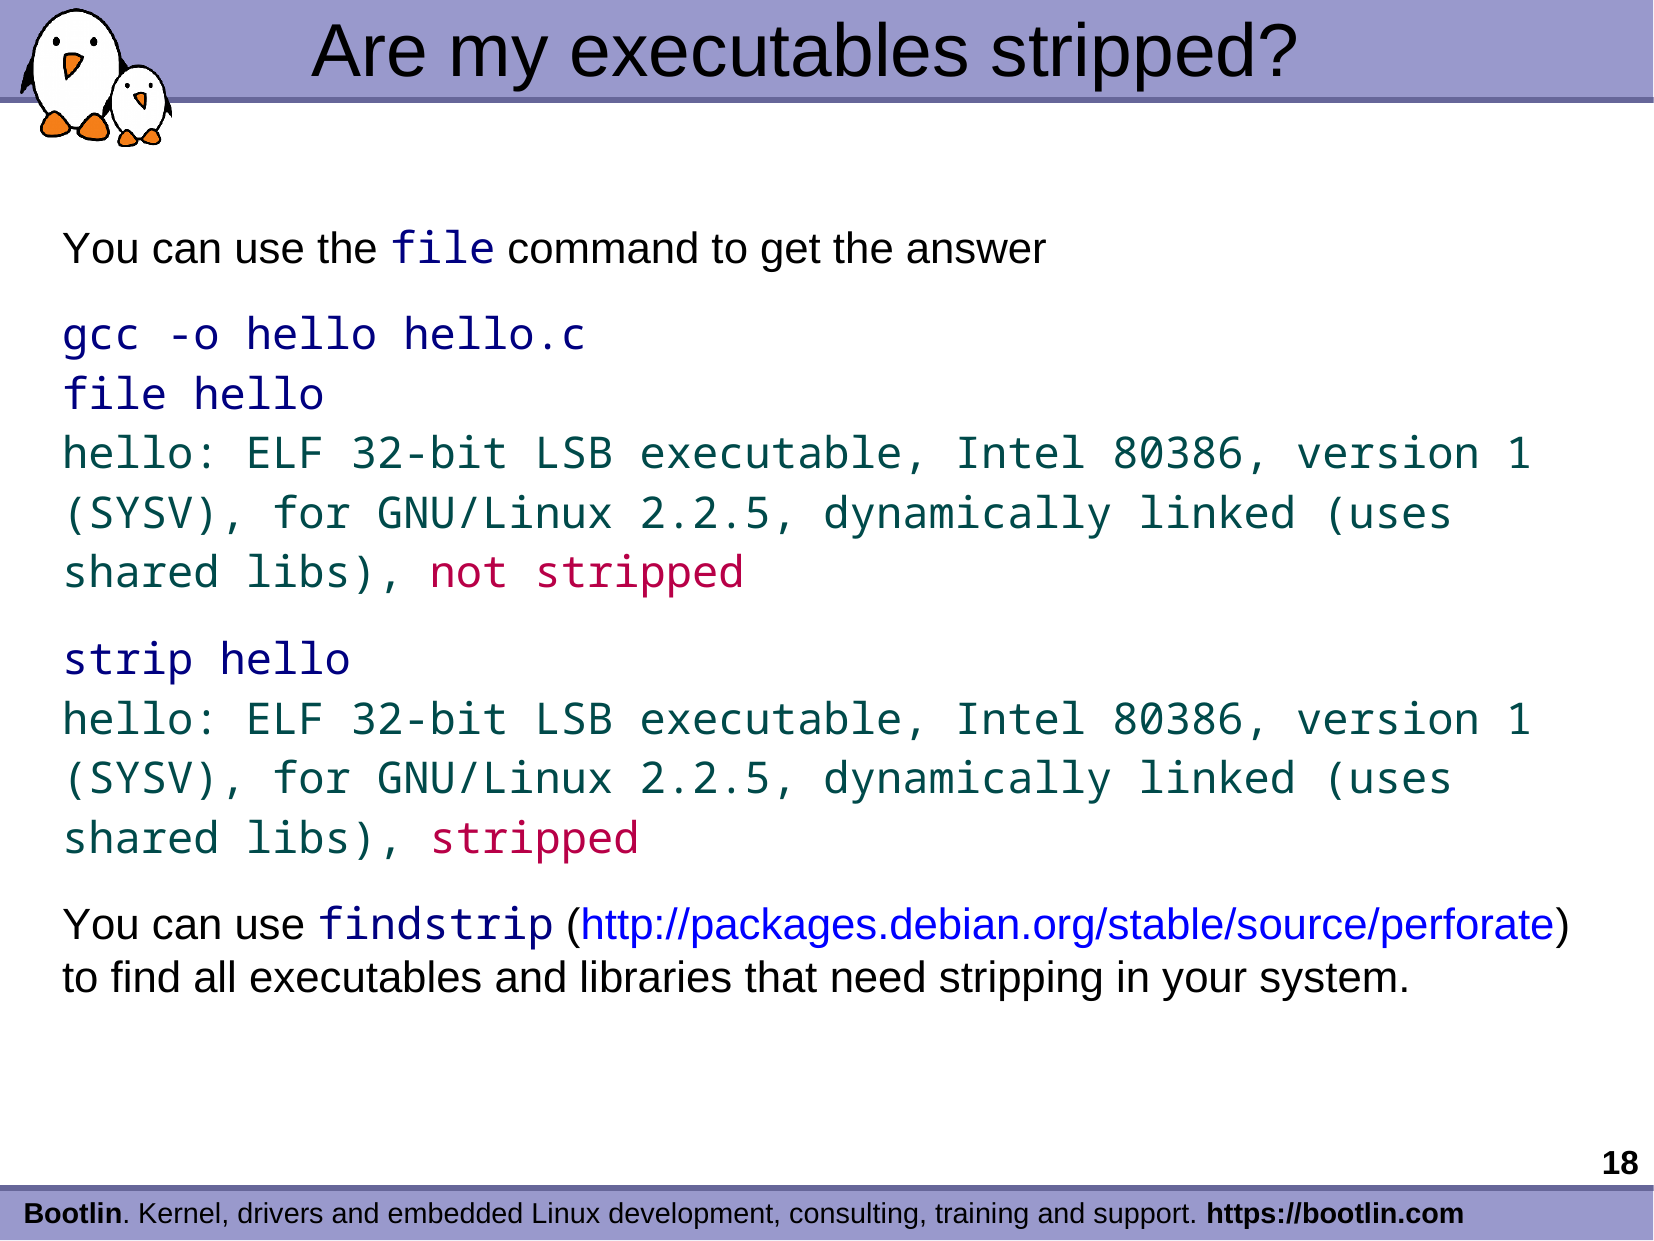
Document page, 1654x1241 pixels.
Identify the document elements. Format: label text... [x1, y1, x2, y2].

title Are my executables stripped? [60, 0, 1551, 100]
picture [20, 8, 172, 147]
list You can use the file command to get the answer gcc -o hello hello.c file hello hello: ELF 32-bit LSB executable, Intel 80386, version 1 (SYSV), for GNU/Linux 2.2.5, dynamically linked (uses shared libs), not stripped strip hello hello: ELF 32-bit LSB executable, Intel 80386, version 1 (SYSV), for GNU/Linux 2.2.5, dynamically linked (uses shared libs), stripped You can use findstrip (http://packages.debian.org/stable/source/perforate) to find all executables and libraries that need stripping in your system. [44, 216, 1602, 1066]
